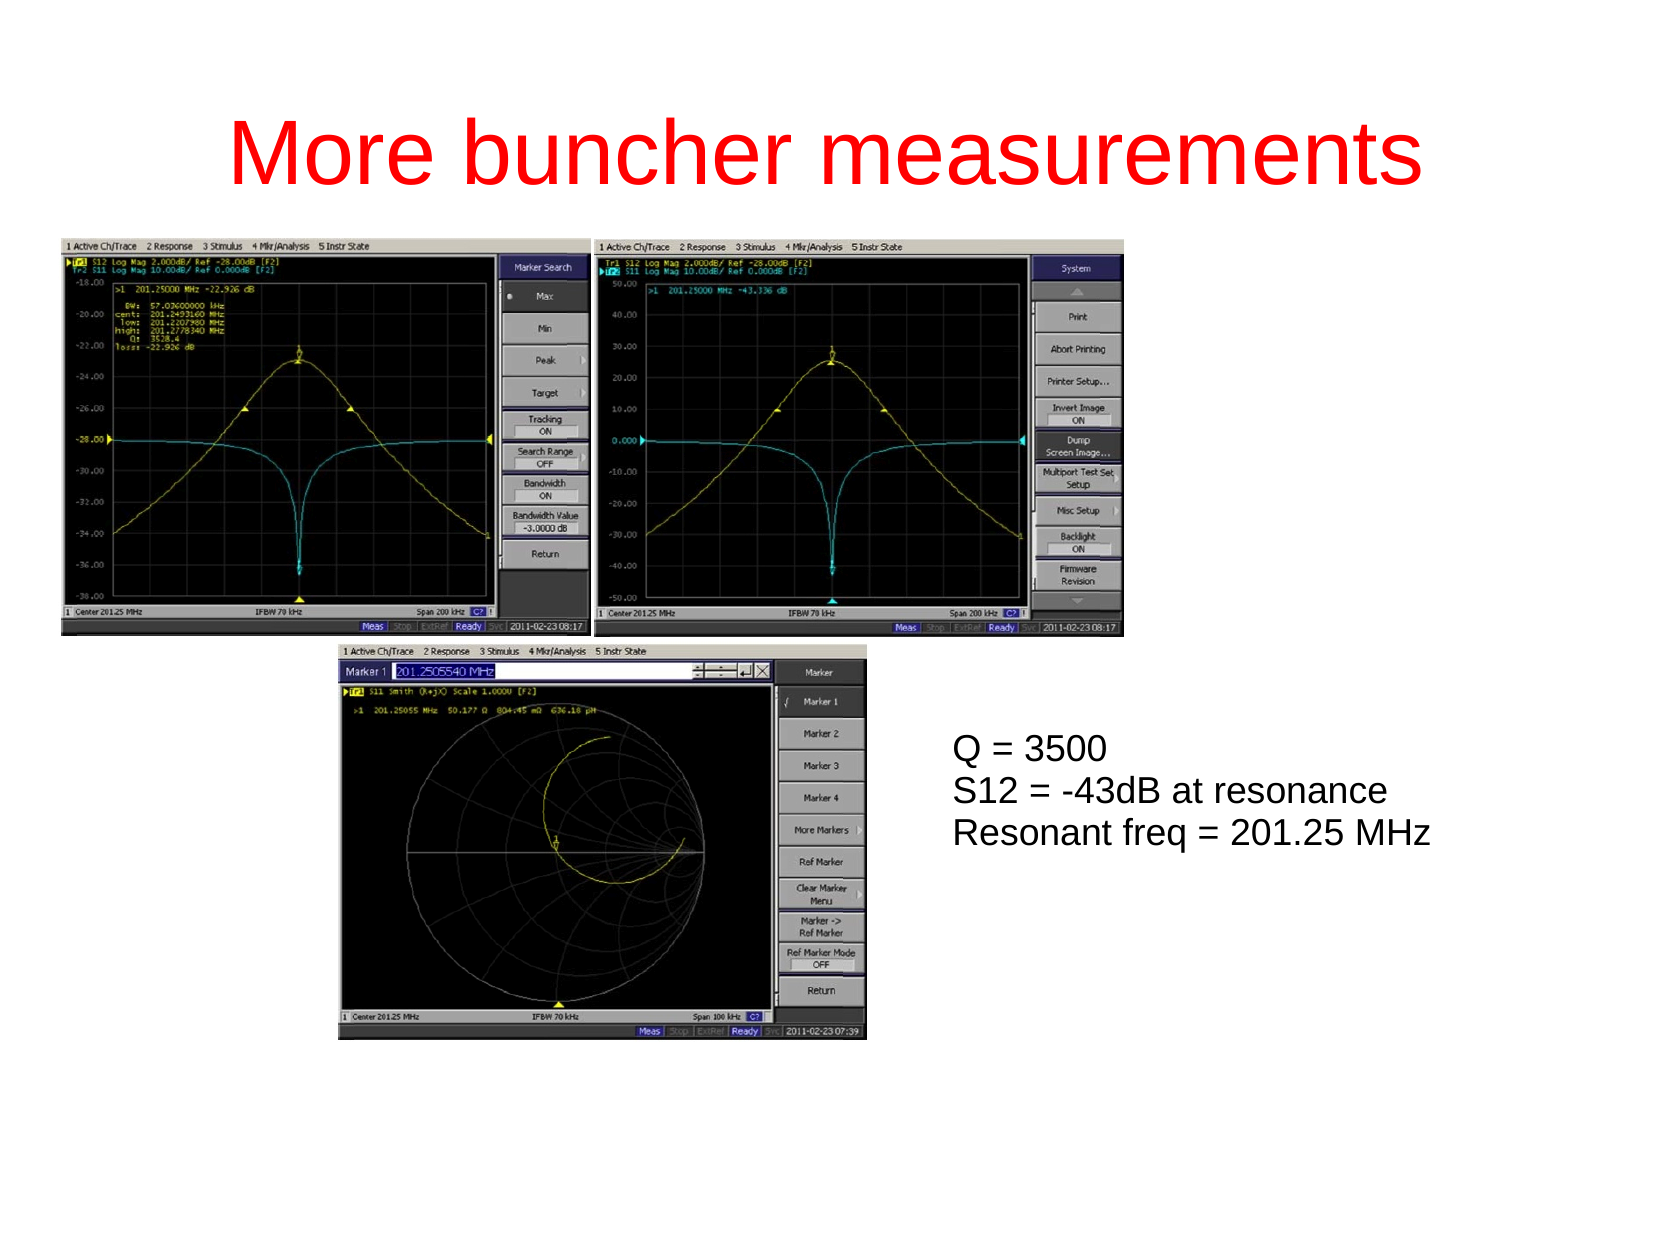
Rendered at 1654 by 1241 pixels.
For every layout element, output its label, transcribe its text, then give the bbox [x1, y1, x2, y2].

text_box Q = 3500 S12 = -43dB at resonance Resonant freq = 201.25 MHz [937, 720, 1456, 861]
picture [336, 641, 869, 1043]
title More buncher measurements [82, 49, 1571, 257]
picture [58, 236, 1126, 638]
